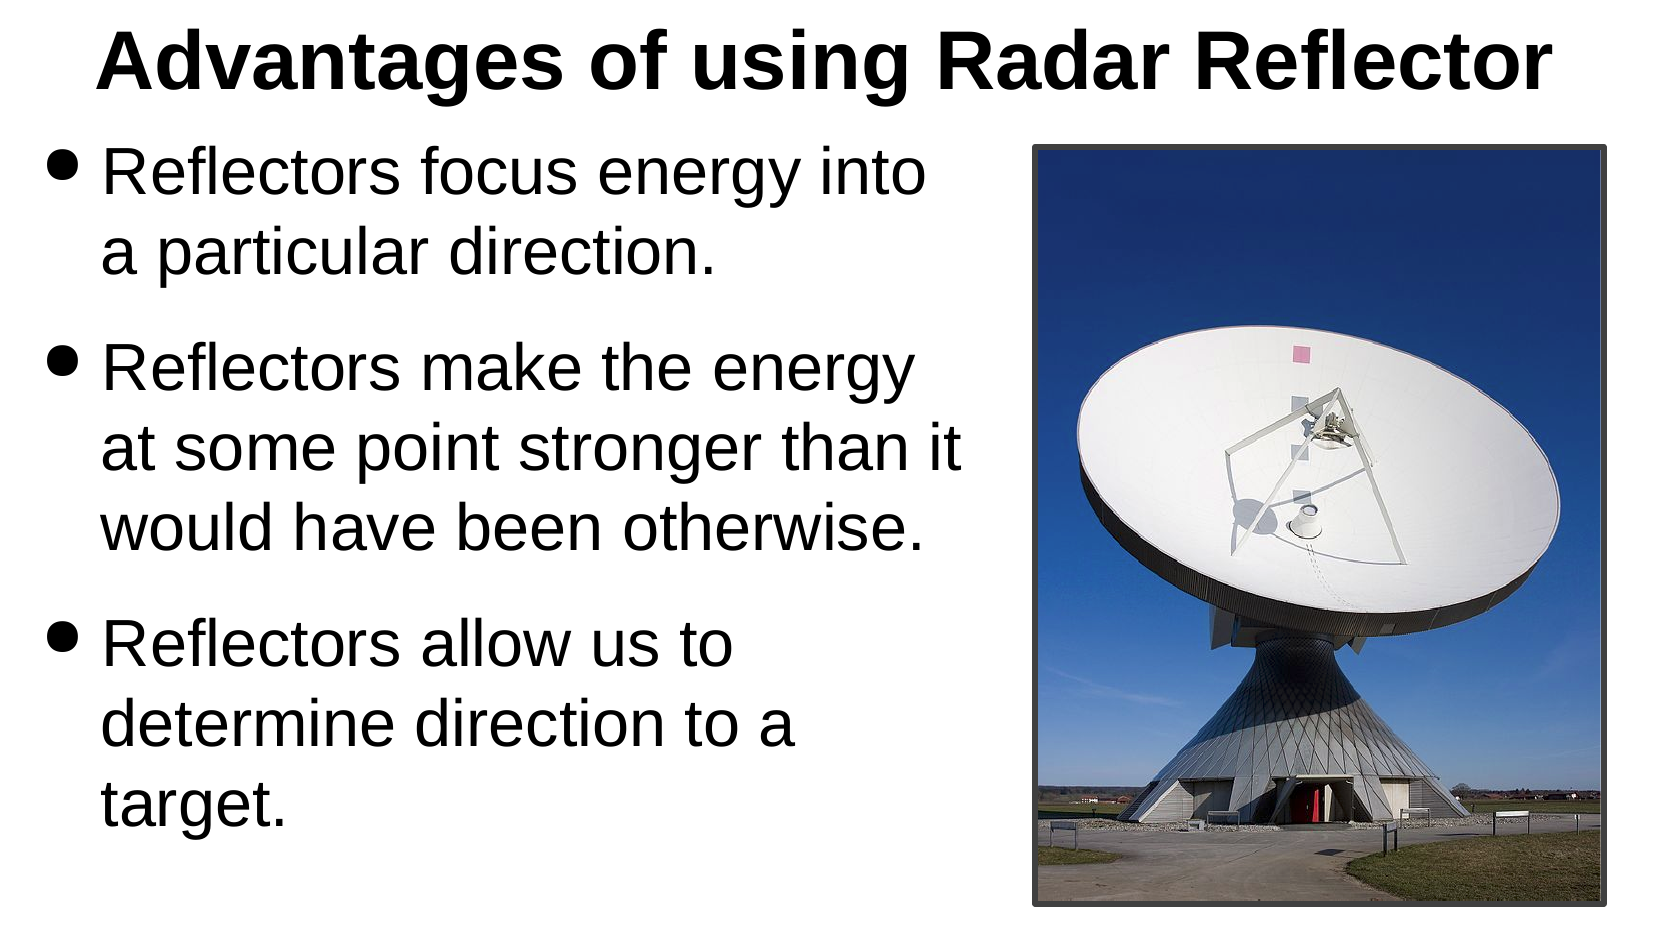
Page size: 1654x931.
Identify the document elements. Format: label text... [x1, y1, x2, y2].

text_box Reflectors focus energy into a particular direction. Reflectors make the energy at some point stronger than it would have been otherwise. Reflectors allow us to determine direction to a target. [23, 120, 987, 847]
title Advantages of using Radar Reflector [0, 5, 1654, 107]
picture [1038, 149, 1601, 901]
